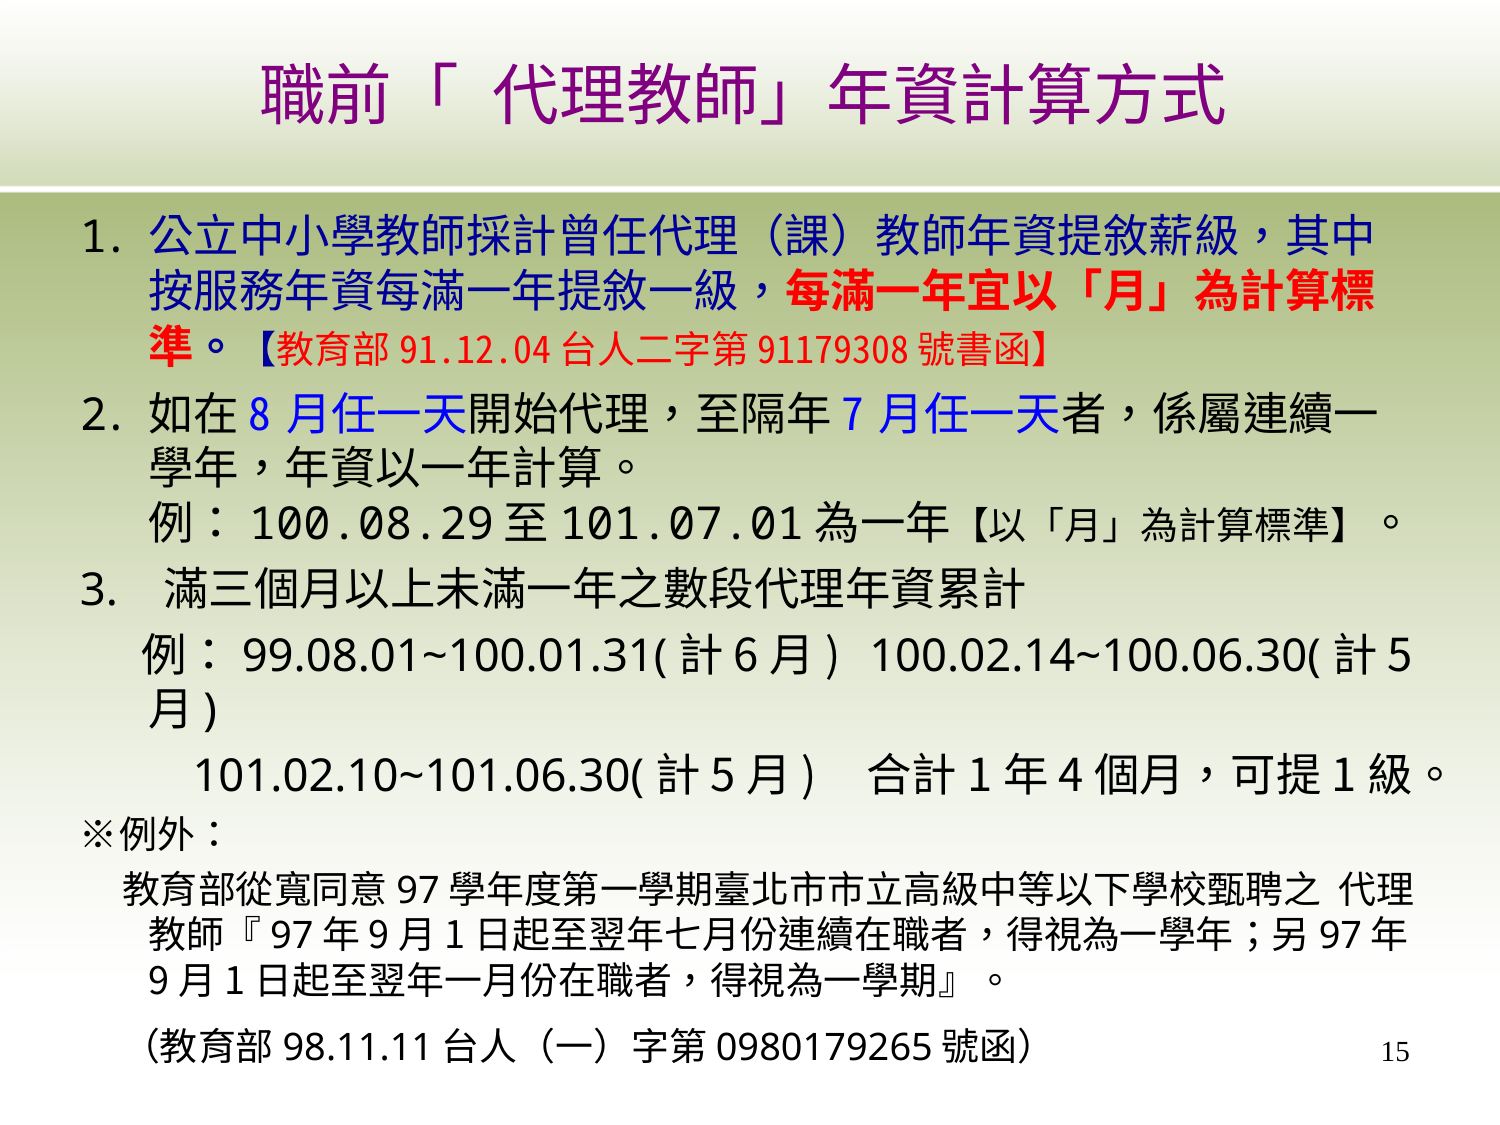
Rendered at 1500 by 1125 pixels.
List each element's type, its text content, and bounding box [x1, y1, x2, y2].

text_box <number> [1074, 1024, 1426, 1103]
title 職前「 代理教師」年資計算方式 [194, 54, 1308, 141]
list 公立中小學教師採計曾任代理（課）教師年資提敘薪級，其中按服務年資每滿一年提敘一級，每滿一年宜以「月」為計算標準。【教育部91.12.04台人二字第91179308號書函】 如在8月任一天開始代理，至隔年7月任一天者，係屬連續一學年，年資以一年計算。 例：100.08.29至101.07.01為一年【以「月」為計算標準】。 3. 滿三個月以上未滿一年之數段代理年資累計 例：99.08.01~100.01.31(計6月) 100.02.14~100.06.30(計5月) 101.02.10~101.06.30(計5月) 合計1年4個月，可提1級。 ※例外： 教育部從寬同意97學年度第一學期臺北市市立高級中等以下學校甄聘之 代理教師『97年9月1日起至翌年七月份連續在職者，得視為一學年；另97年9月1日起至翌年一月份在職者，得視為一學期』。 （教育部98.11.11台人（一）字第0980179265號函） [64, 199, 1436, 1106]
picture [0, 0, 1500, 1125]
